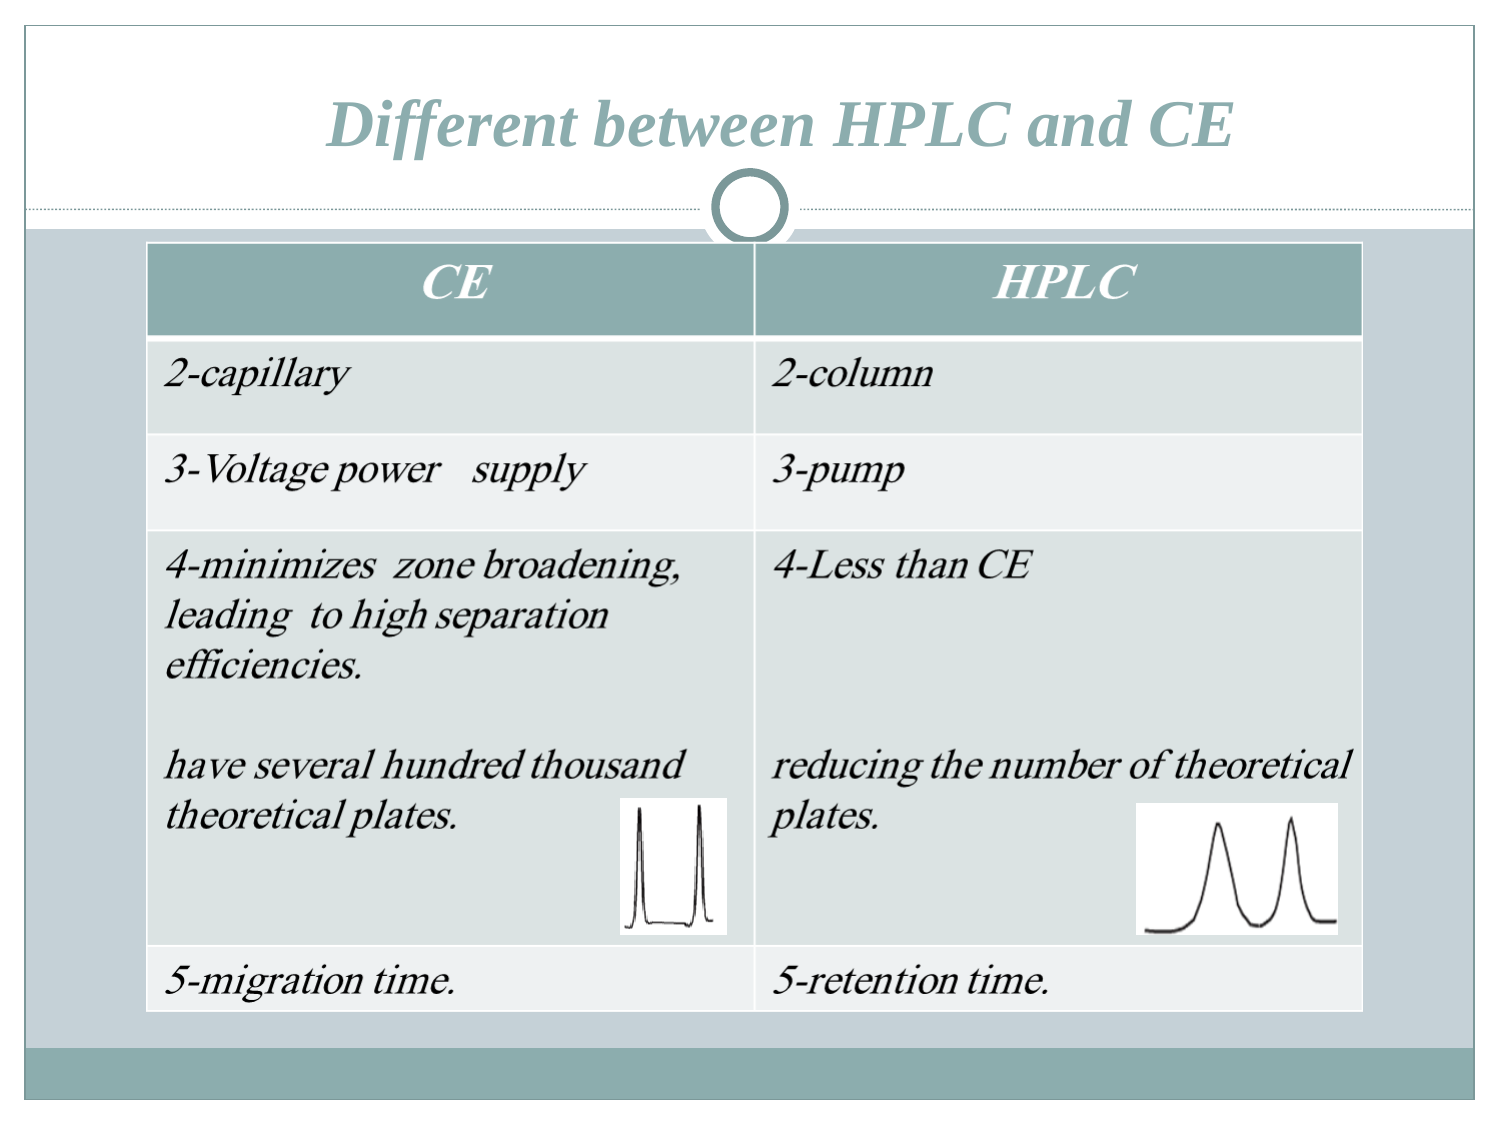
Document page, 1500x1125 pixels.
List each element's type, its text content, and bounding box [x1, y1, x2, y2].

text_box Different between HPLC and CE [265, 72, 1282, 169]
picture [146, 235, 1363, 1029]
